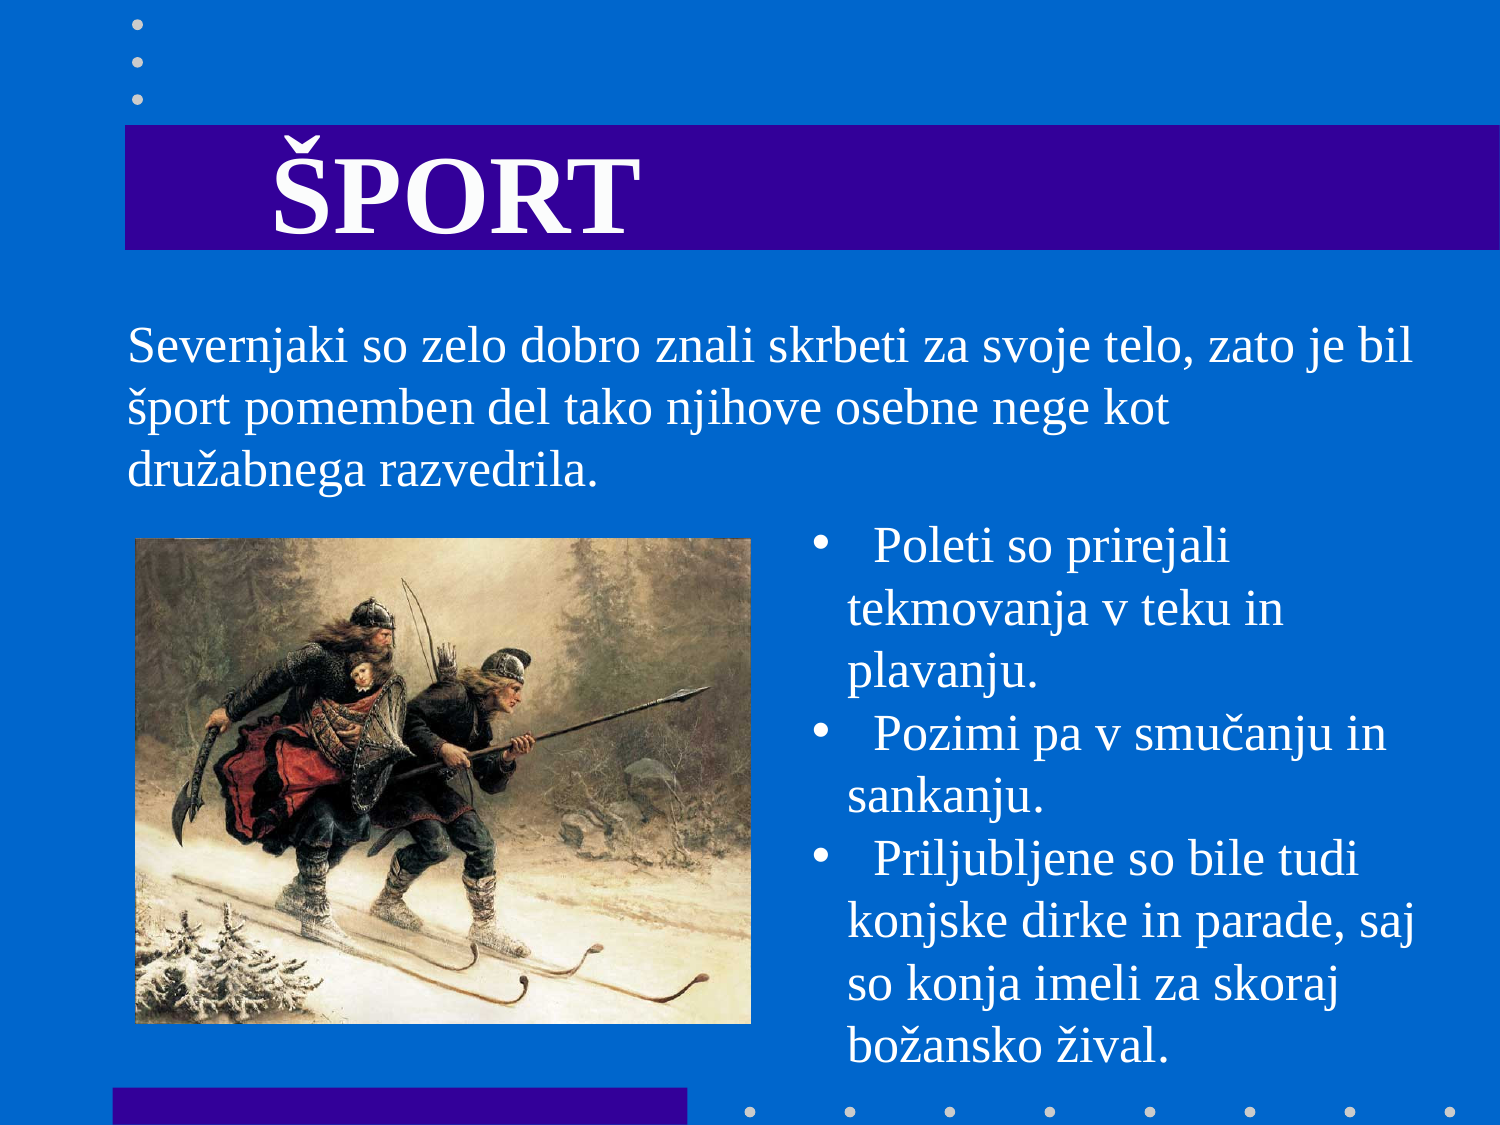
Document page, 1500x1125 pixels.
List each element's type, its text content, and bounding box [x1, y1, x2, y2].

text_box ŠPORT [255, 113, 657, 264]
text_box Severnjaki so zelo dobro znali skrbeti za svoje telo, zato je bil šport pomemben del tako njihove osebne nege kot družabnega razvedrila. [112, 302, 1436, 505]
picture [135, 538, 751, 1024]
text_box Poleti so prirejali tekmovanja v teku in plavanju. Pozimi pa v smučanju in sankanju. Priljubljene so bile tudi konjske dirke in parade, saj so konja imeli za skoraj božansko žival. [797, 503, 1477, 1081]
